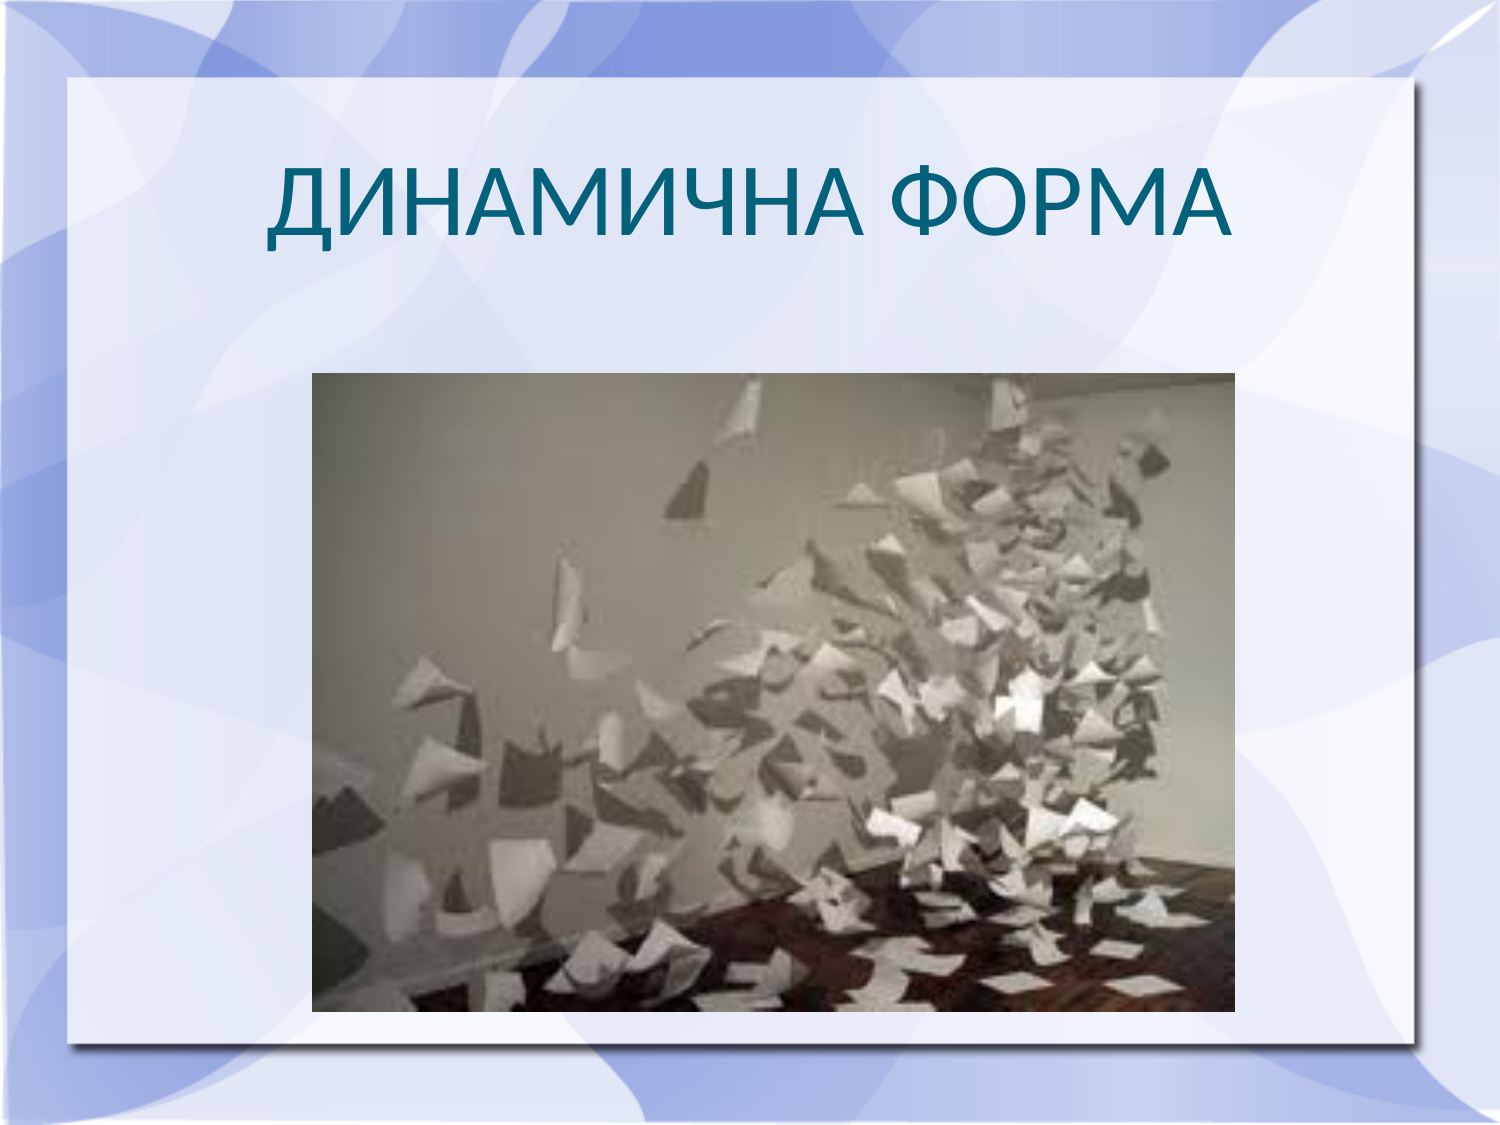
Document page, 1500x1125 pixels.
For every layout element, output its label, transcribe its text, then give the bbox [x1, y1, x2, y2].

picture [0, 0, 1500, 1125]
title ДИНАМИЧНА ФОРМА [75, 115, 1425, 303]
